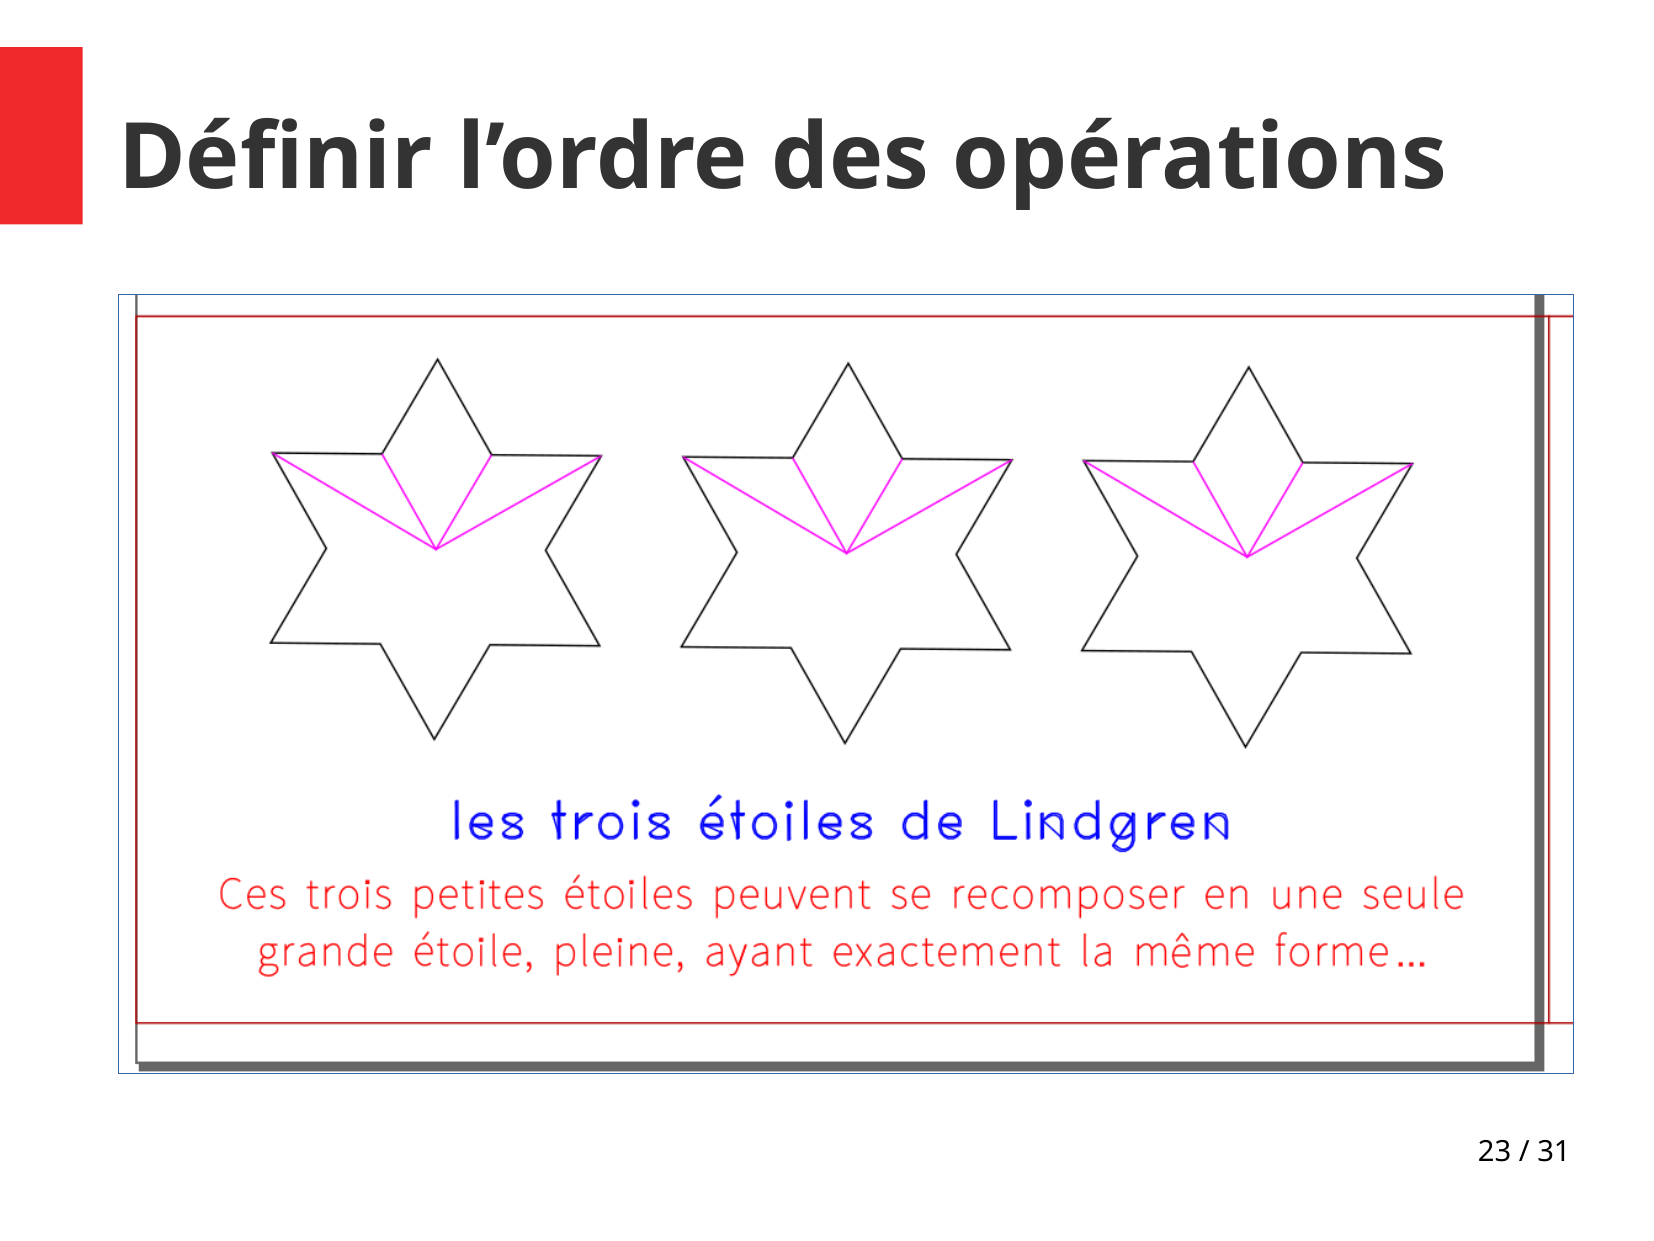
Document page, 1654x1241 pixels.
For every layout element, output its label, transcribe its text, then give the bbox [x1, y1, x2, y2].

title Définir l’ordre des opérations [118, 49, 1571, 257]
picture [118, 294, 1574, 1074]
